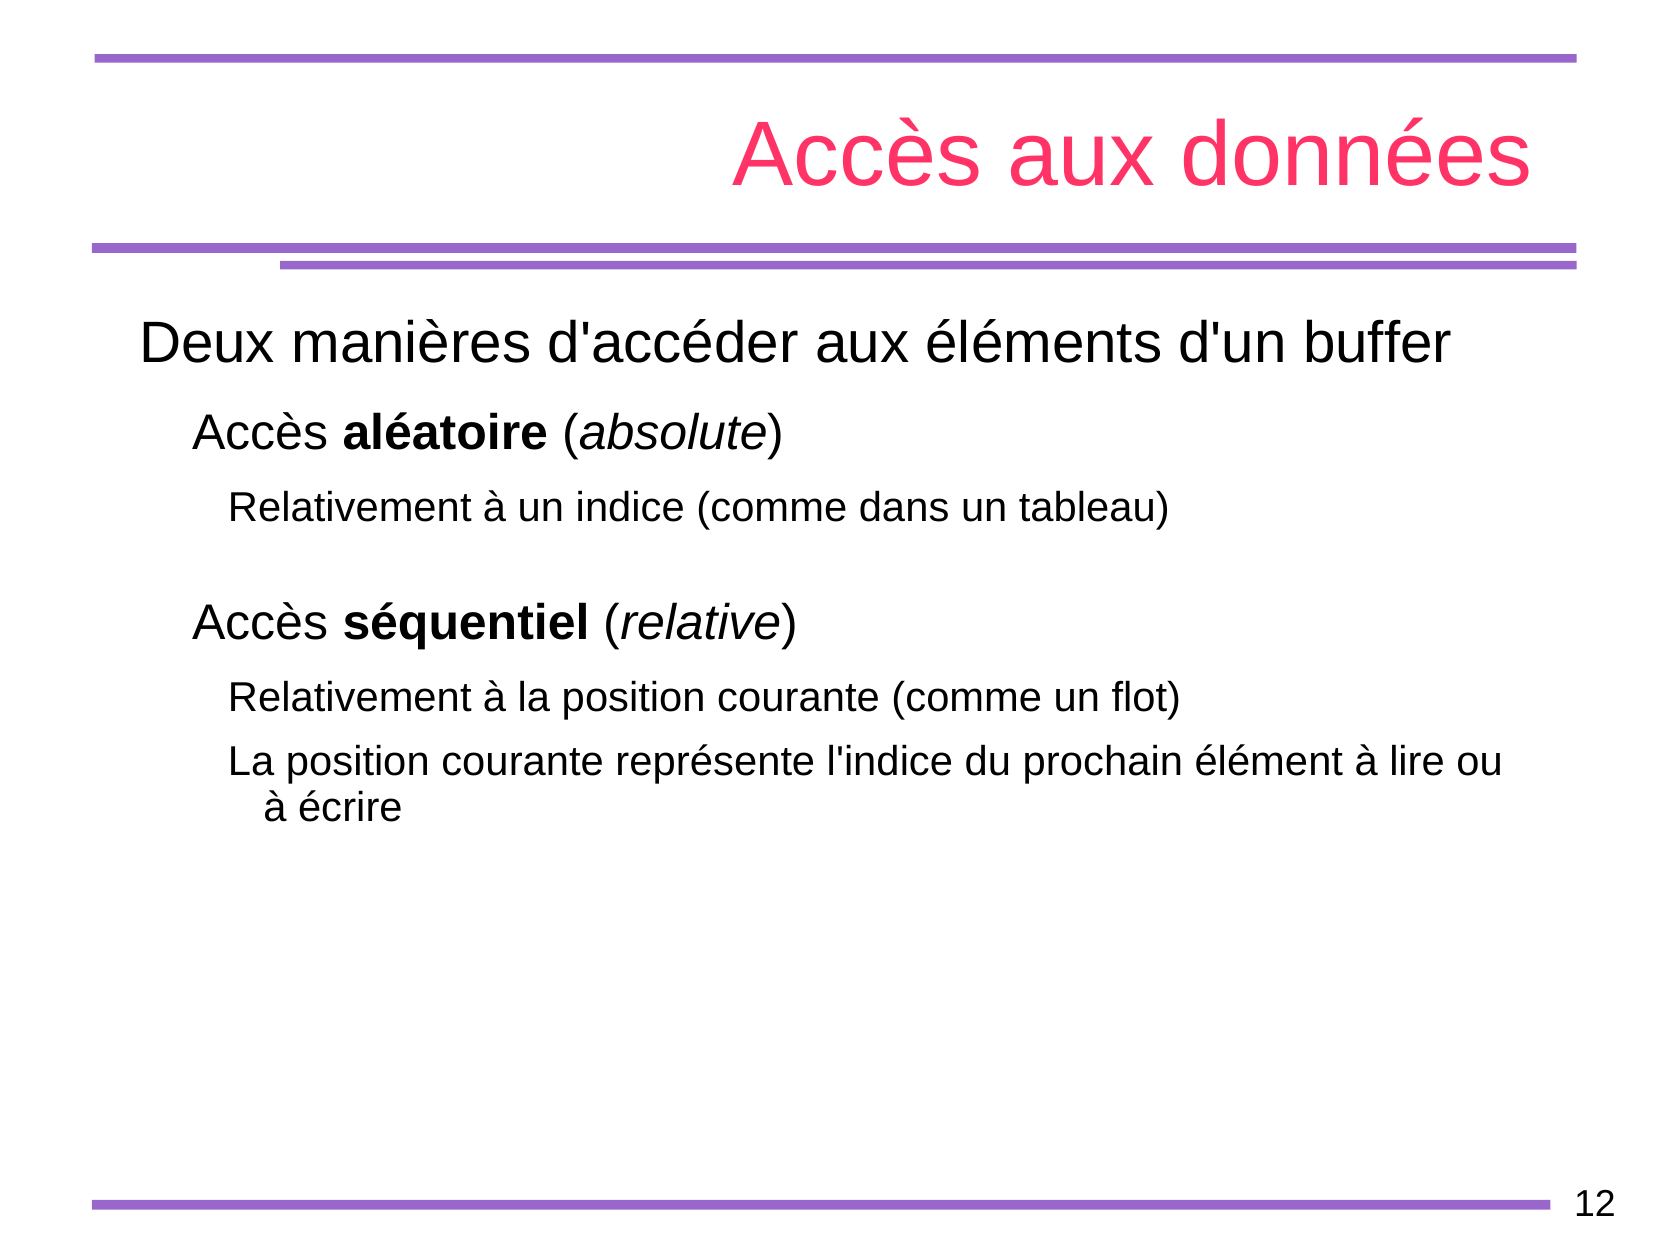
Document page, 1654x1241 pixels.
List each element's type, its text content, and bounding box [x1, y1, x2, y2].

list Deux manières d'accéder aux éléments d'un buffer Accès aléatoire (absolute) Relativement à un indice (comme dans un tableau) Accès séquentiel (relative) Relativement à la position courante (comme un flot) La position courante représente l'indice du prochain élément à lire ou à écrire [121, 309, 1534, 1162]
title Accès aux données [121, 49, 1534, 257]
